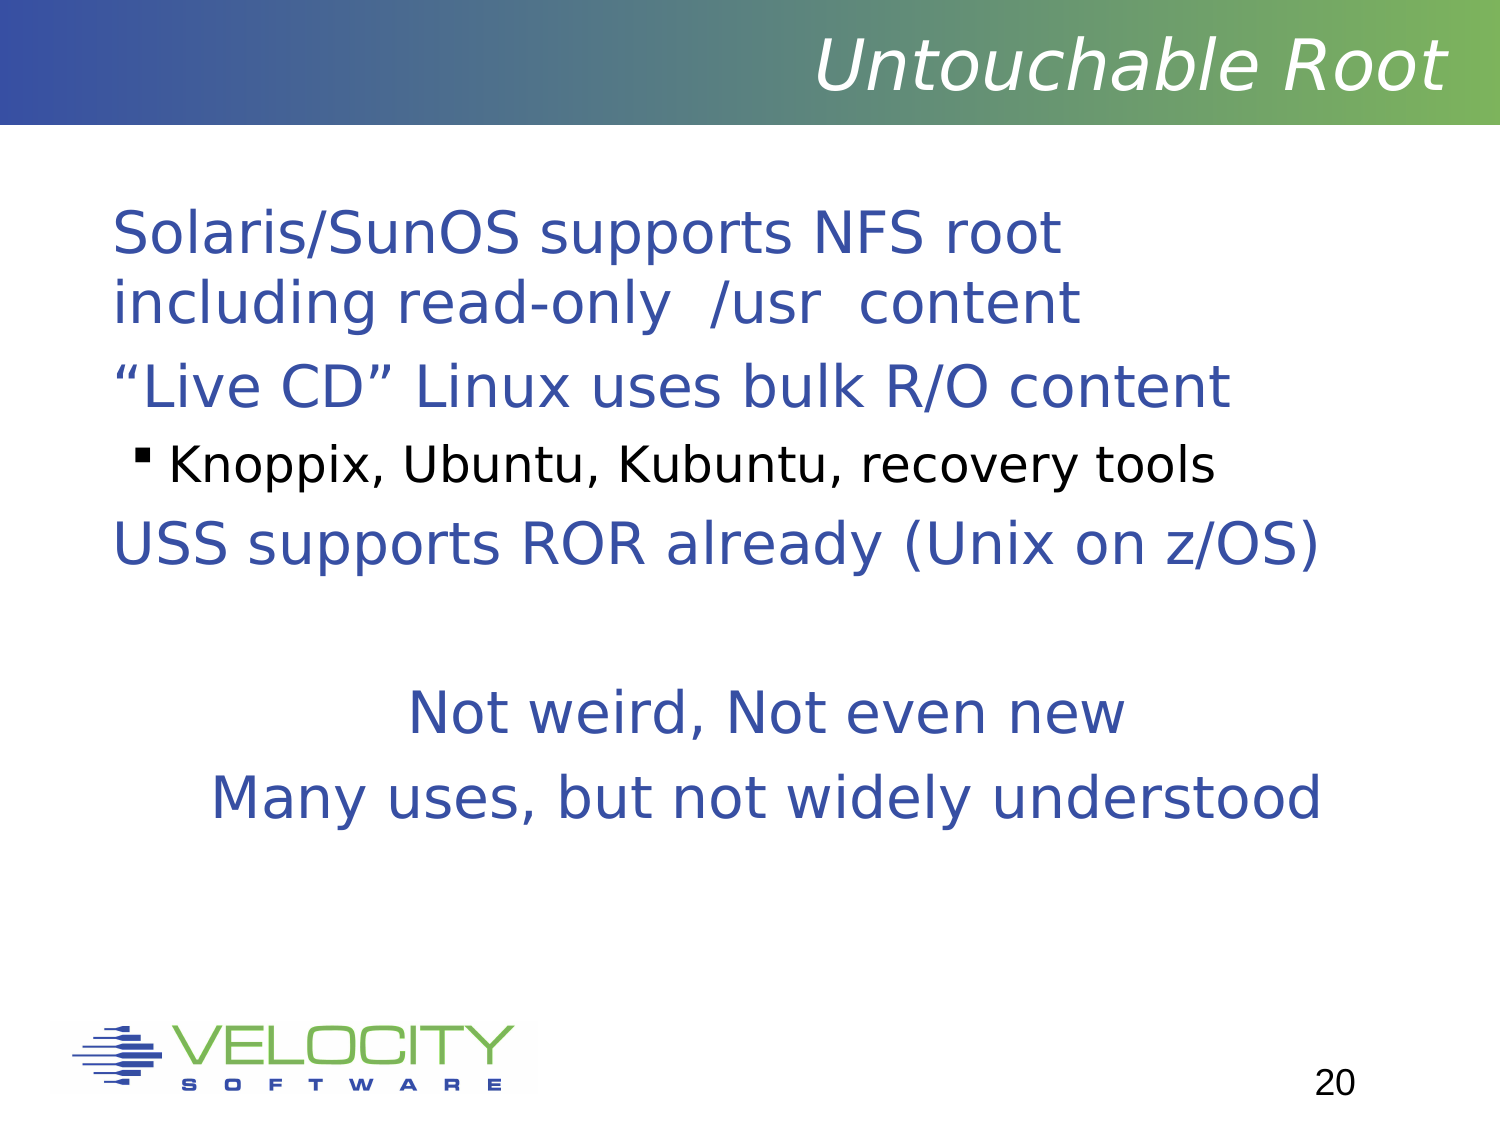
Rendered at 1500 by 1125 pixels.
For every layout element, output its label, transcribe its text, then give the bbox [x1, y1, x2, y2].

list Solaris/SunOS supports NFS root including read-only /usr content “Live CD” Linux uses bulk R/O content Knoppix, Ubuntu, Kubuntu, recovery tools USS supports ROR already (Unix on z/OS) Not weird, Not even new Many uses, but not widely understood [70, 187, 1438, 1007]
picture [50, 1021, 538, 1094]
title Untouchable Root [62, 12, 1463, 113]
